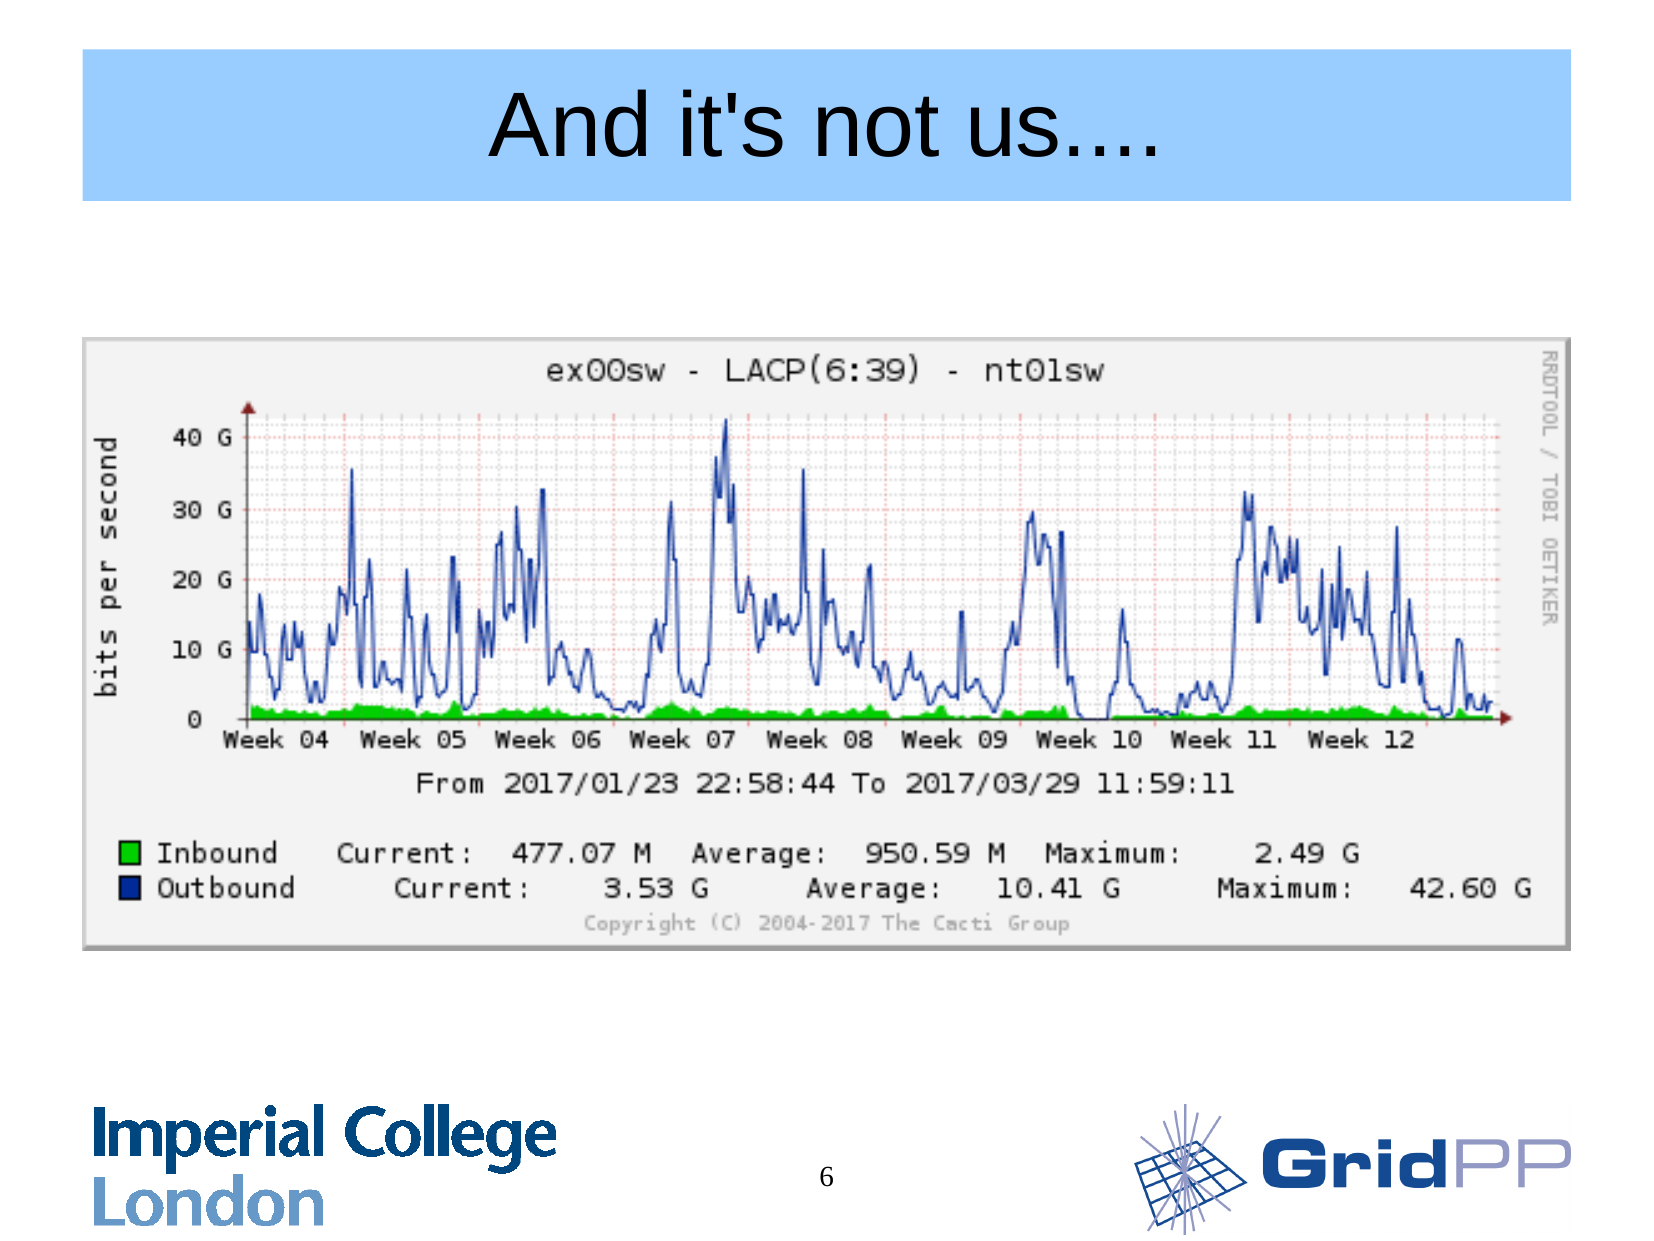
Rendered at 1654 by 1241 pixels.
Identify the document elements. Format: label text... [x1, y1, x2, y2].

title And it's not us.... [82, 49, 1571, 201]
picture [1134, 1104, 1571, 1235]
picture [94, 1104, 556, 1226]
picture [82, 337, 1571, 951]
